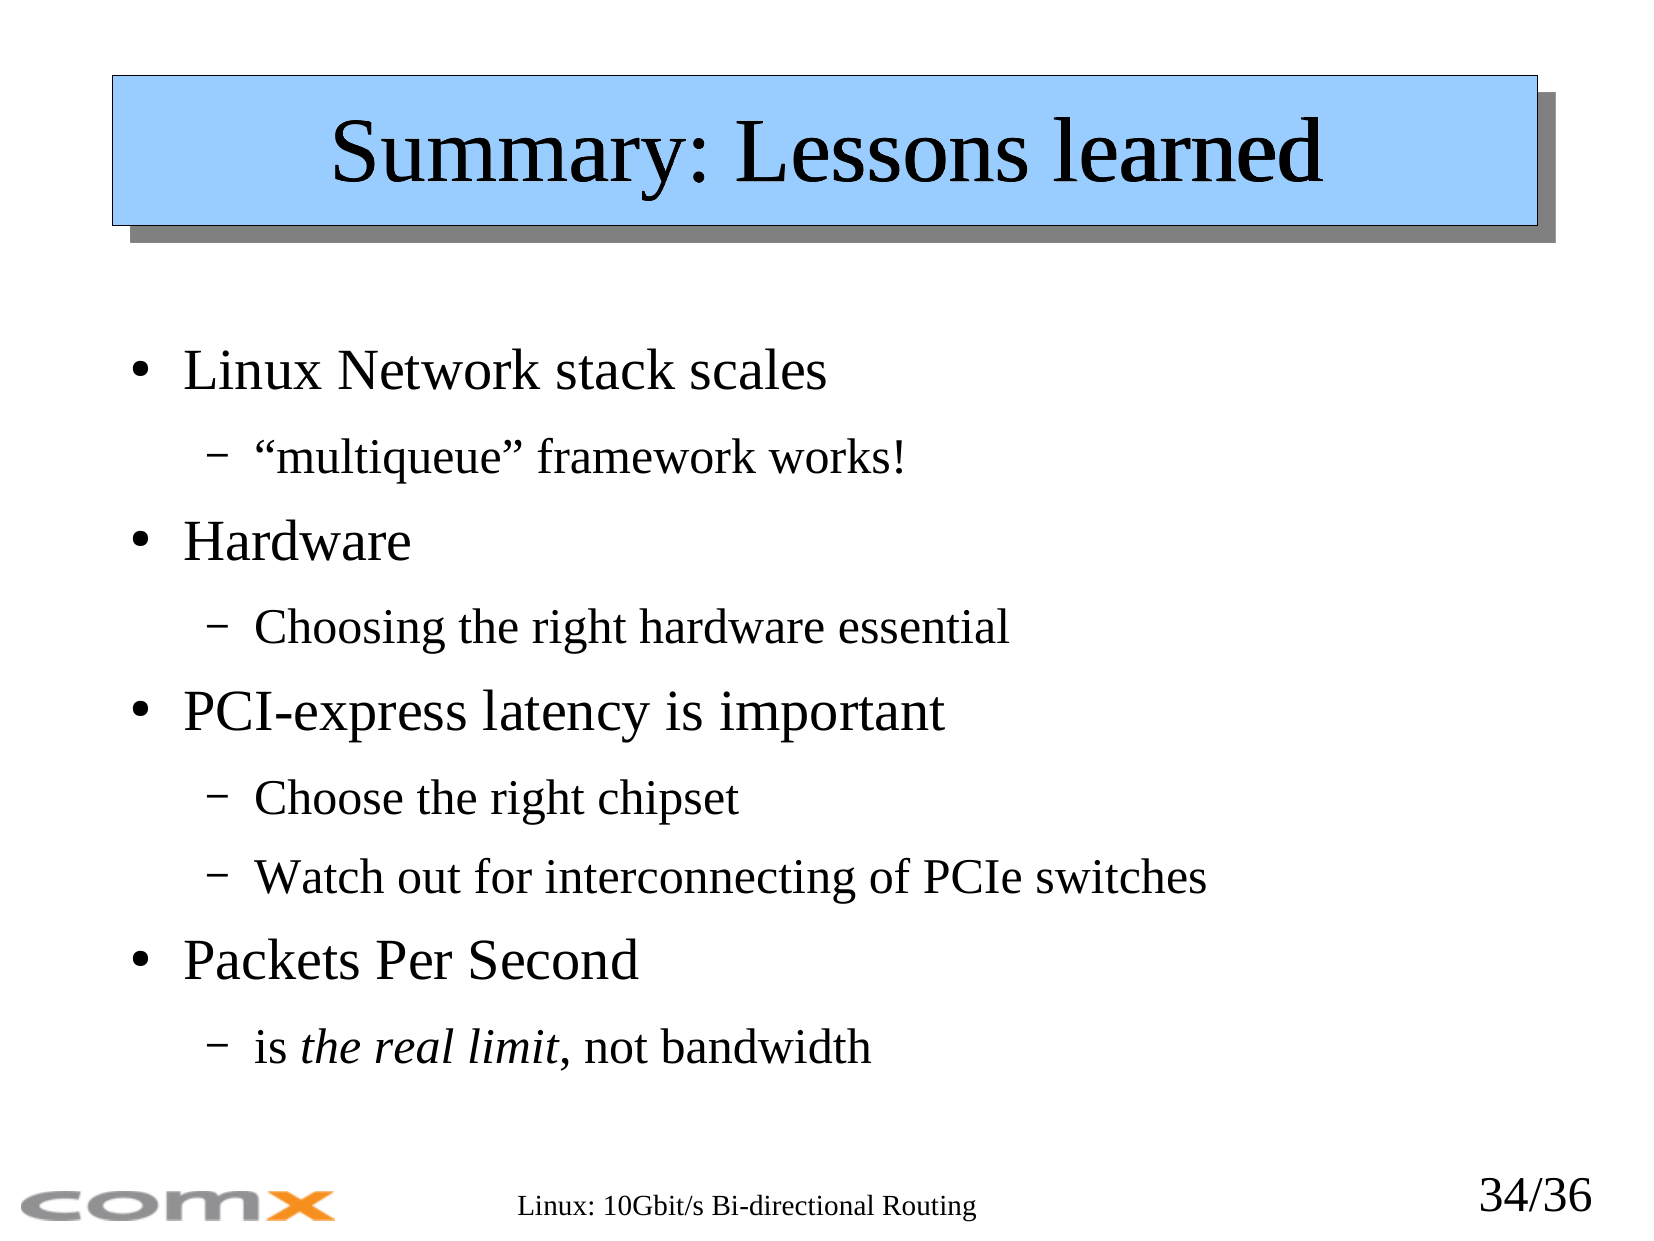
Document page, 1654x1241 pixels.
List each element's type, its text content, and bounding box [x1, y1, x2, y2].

picture [21, 1191, 335, 1221]
list Linux Network stack scales “multiqueue” framework works! Hardware Choosing the right hardware essential PCI-express latency is important Choose the right chipset Watch out for interconnecting of PCIe switches Packets Per Second is the real limit, not bandwidth [112, 337, 1538, 1126]
title Summary: Lessons learned [116, 75, 1538, 226]
